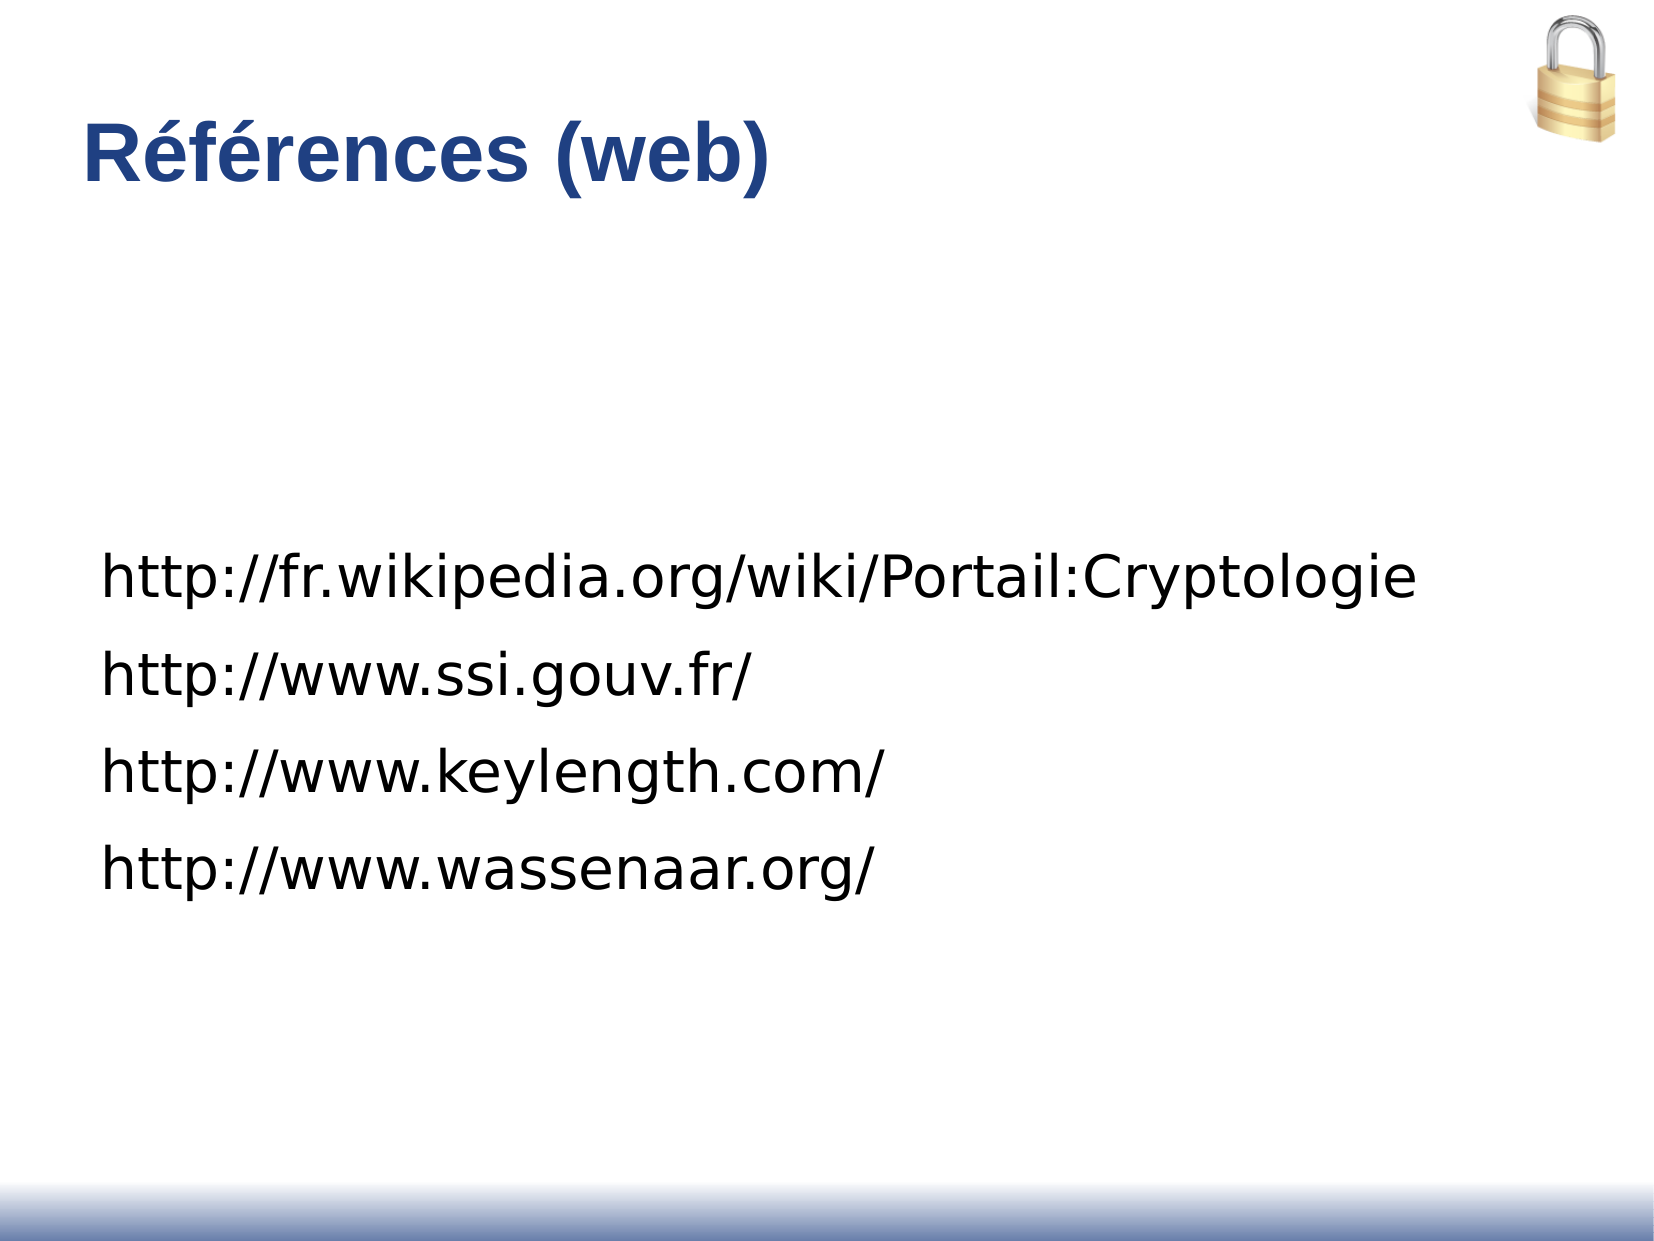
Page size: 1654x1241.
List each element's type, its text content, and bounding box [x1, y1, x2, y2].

list http://fr.wikipedia.org/wiki/Portail:Cryptologie http://www.ssi.gouv.fr/ http://www.keylength.com/ http://www.wassenaar.org/ [82, 324, 1571, 1123]
title Références (web) [82, 56, 1571, 250]
picture [1505, 11, 1642, 148]
